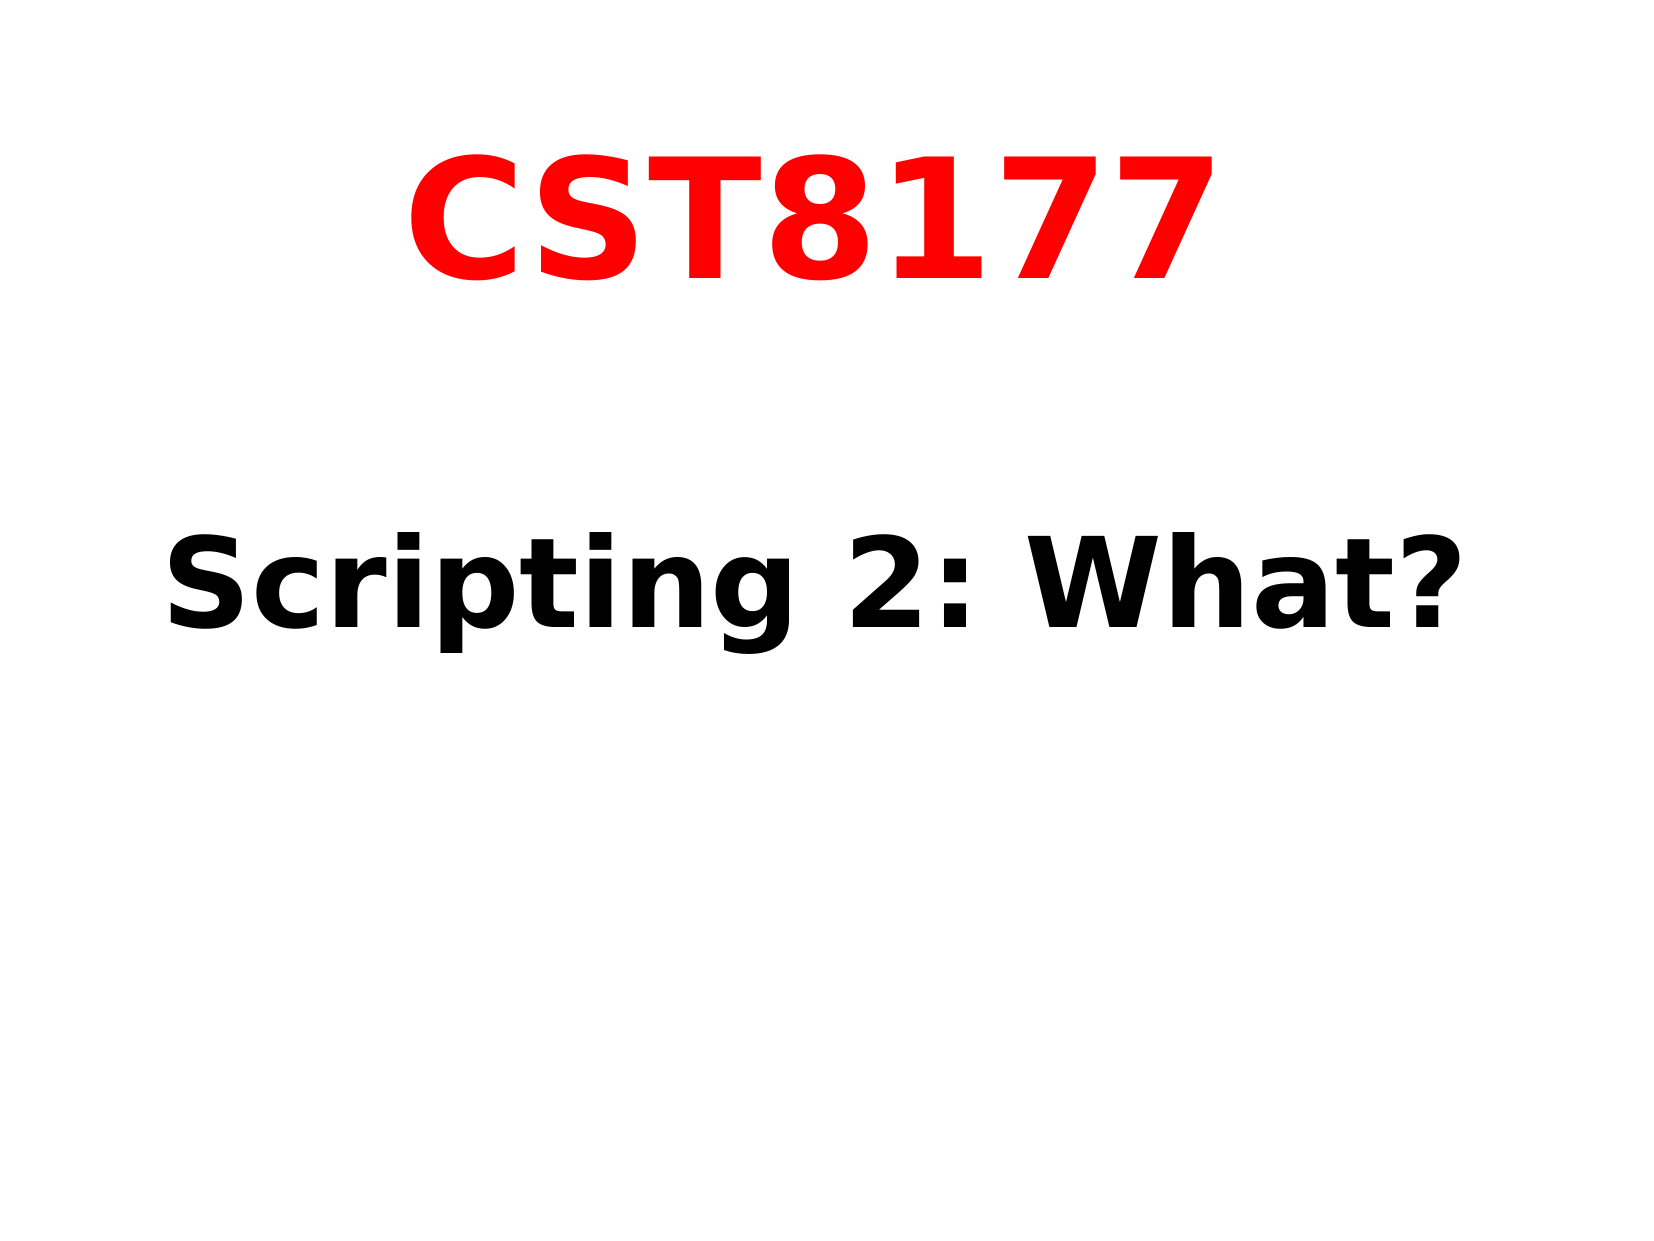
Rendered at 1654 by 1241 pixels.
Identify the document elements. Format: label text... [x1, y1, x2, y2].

text_box CST8177 Scripting 2: What? [32, 116, 1598, 665]
